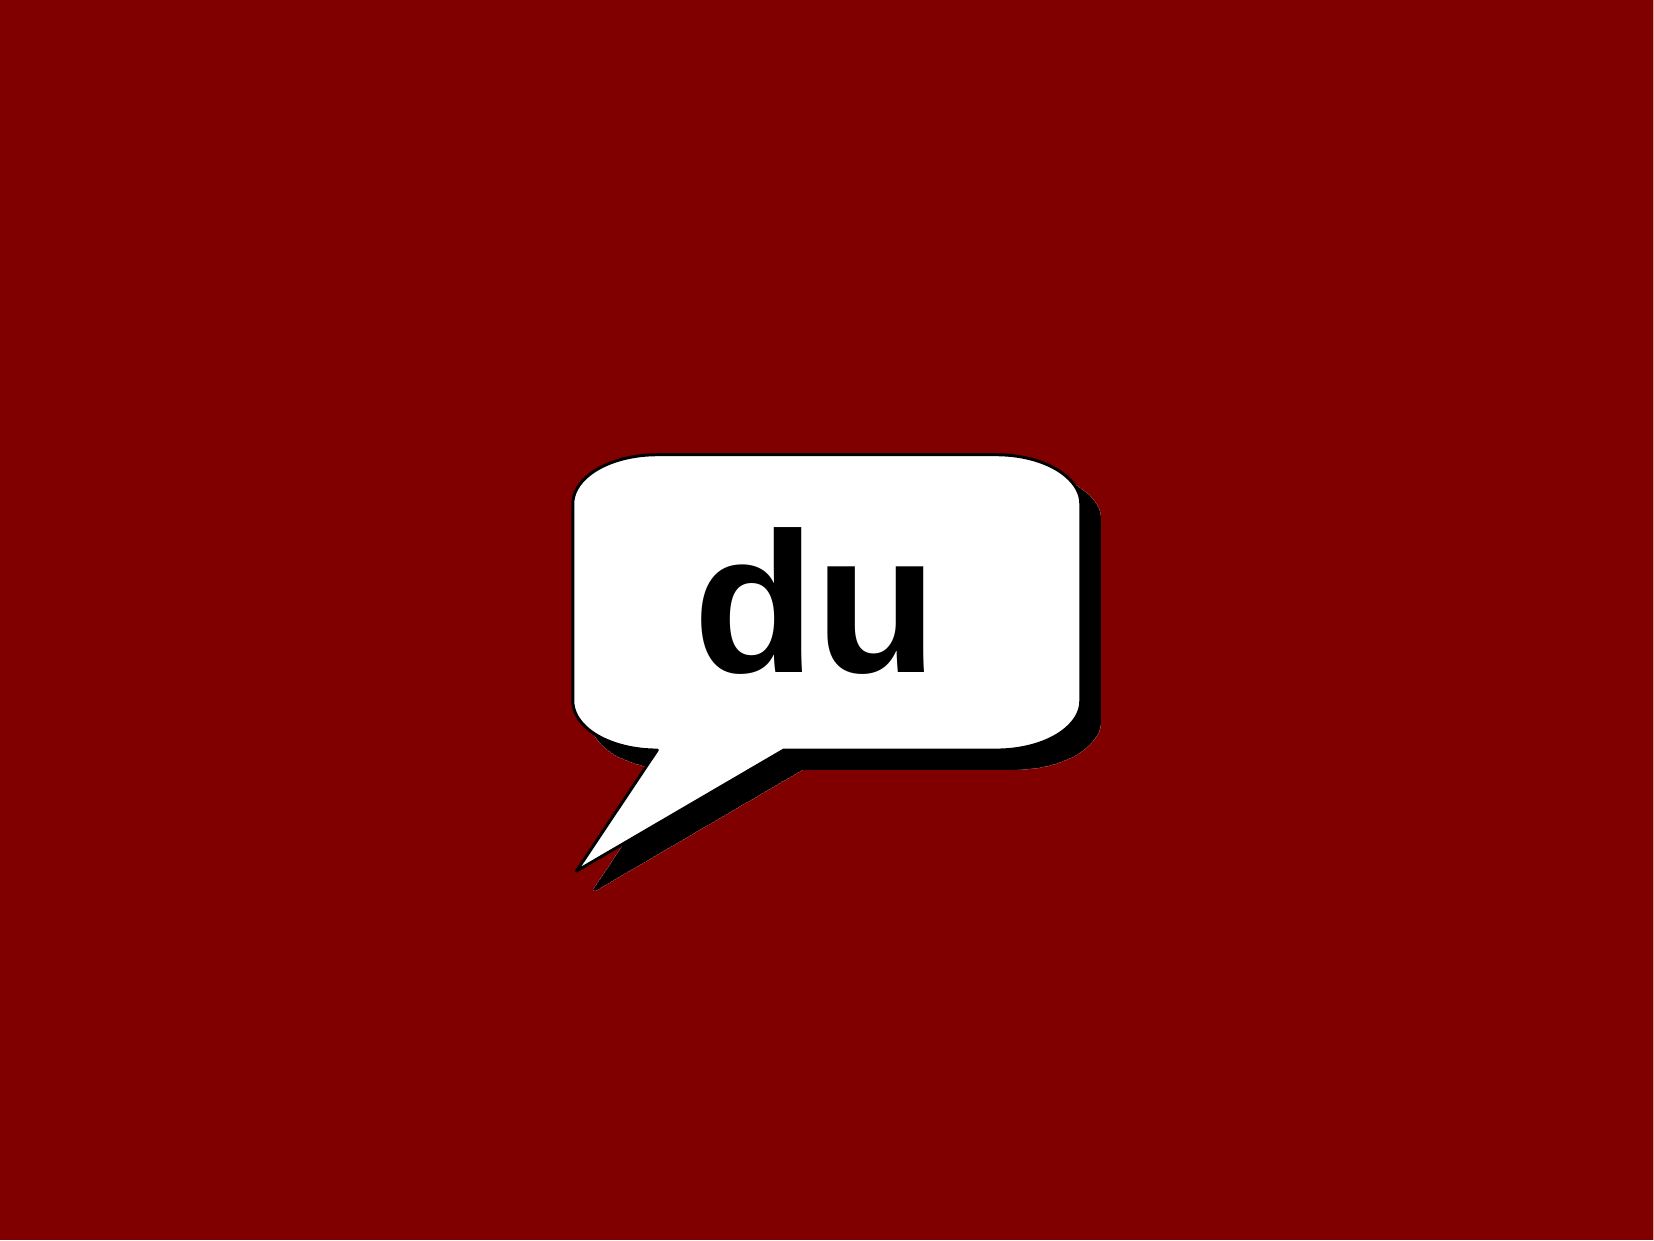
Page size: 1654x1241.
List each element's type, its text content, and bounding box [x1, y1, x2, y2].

text_box [572, 454, 1081, 872]
text_box du [679, 484, 1046, 733]
